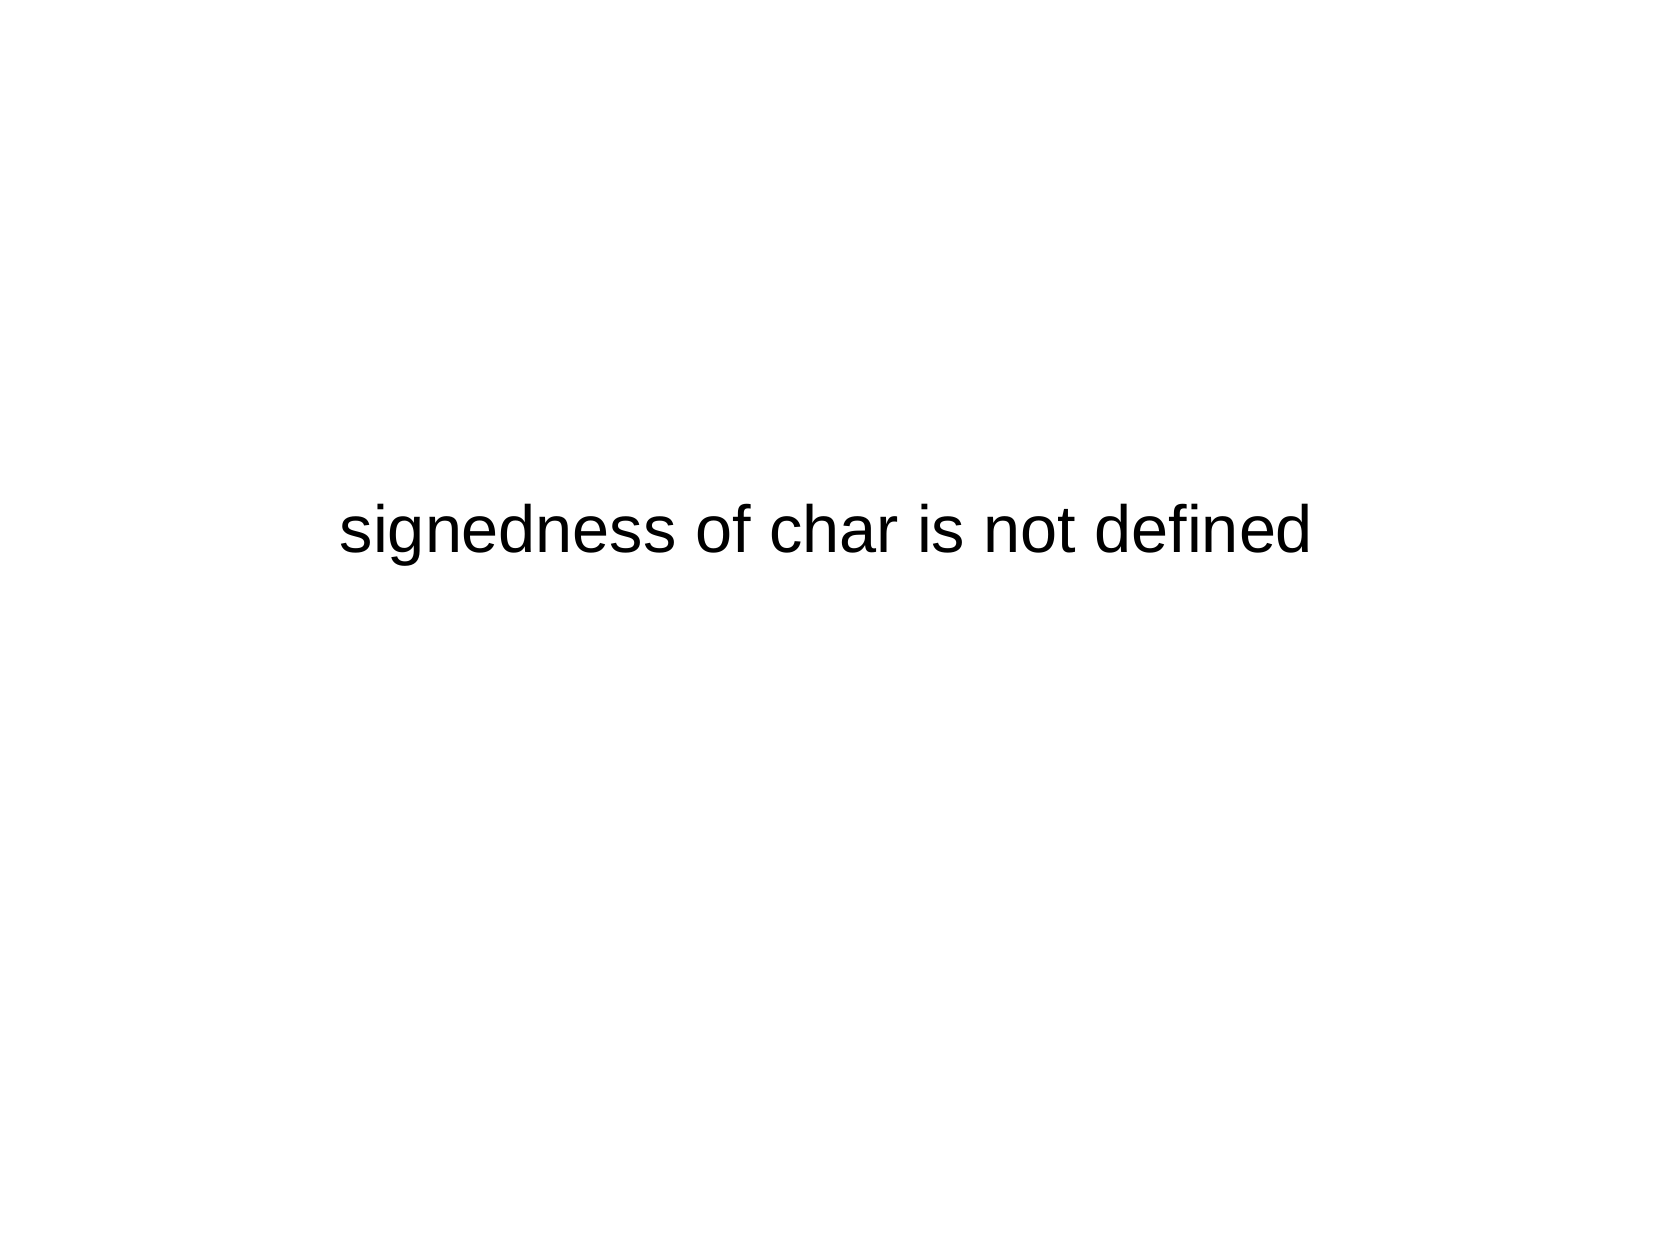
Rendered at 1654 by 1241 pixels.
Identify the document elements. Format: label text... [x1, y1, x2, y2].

subtitle signedness of char is not defined [82, 49, 1571, 1010]
